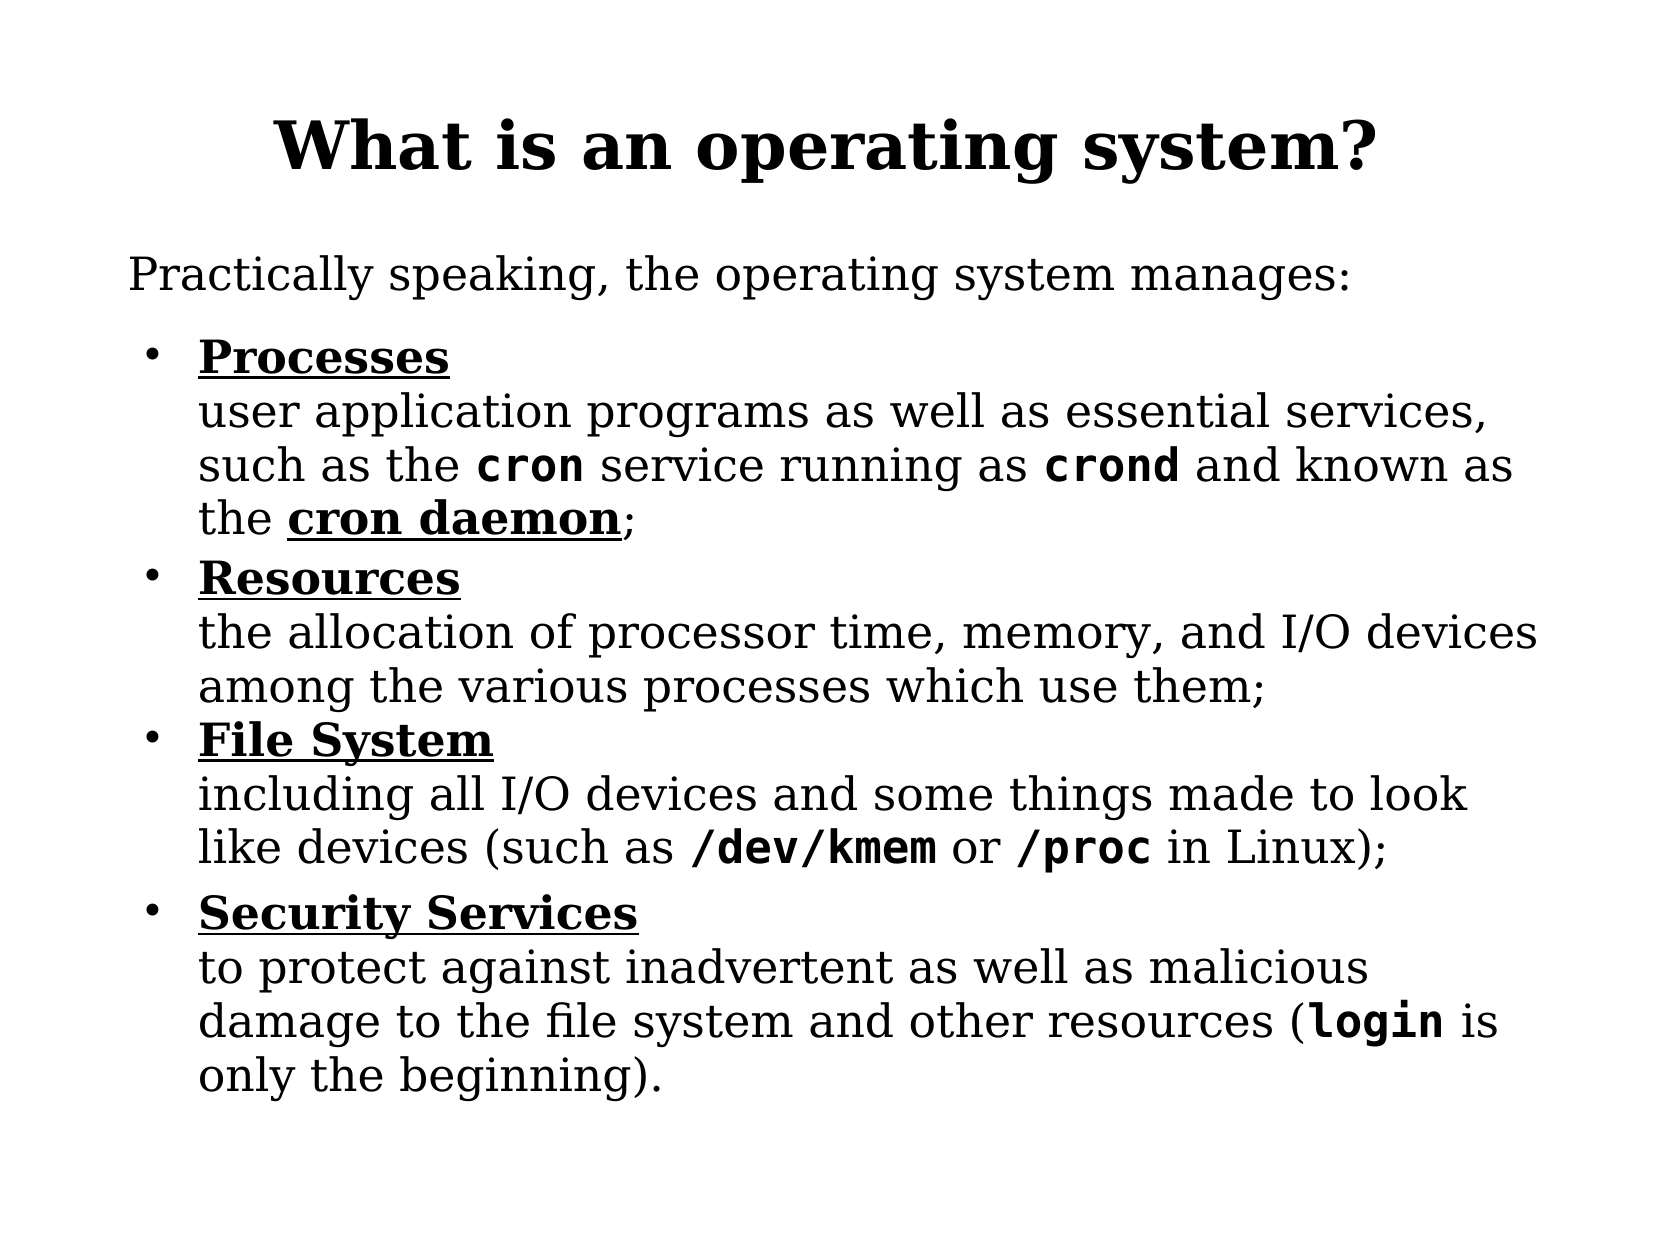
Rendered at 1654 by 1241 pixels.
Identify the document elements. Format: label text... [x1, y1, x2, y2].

title What is an operating system? [121, 102, 1534, 188]
list Practically speaking, the operating system manages: Processes user application programs as well as essential services, such as the cron service running as crond and known as the cron daemon; Resources the allocation of processor time, memory, and I/O devices among the various processes which use them; File System including all I/O devices and some things made to look like devices (such as /dev/kmem or /proc in Linux); Security Services to protect against inadvertent as well as malicious damage to the file system and other resources (login is only the beginning). [127, 246, 1540, 1192]
